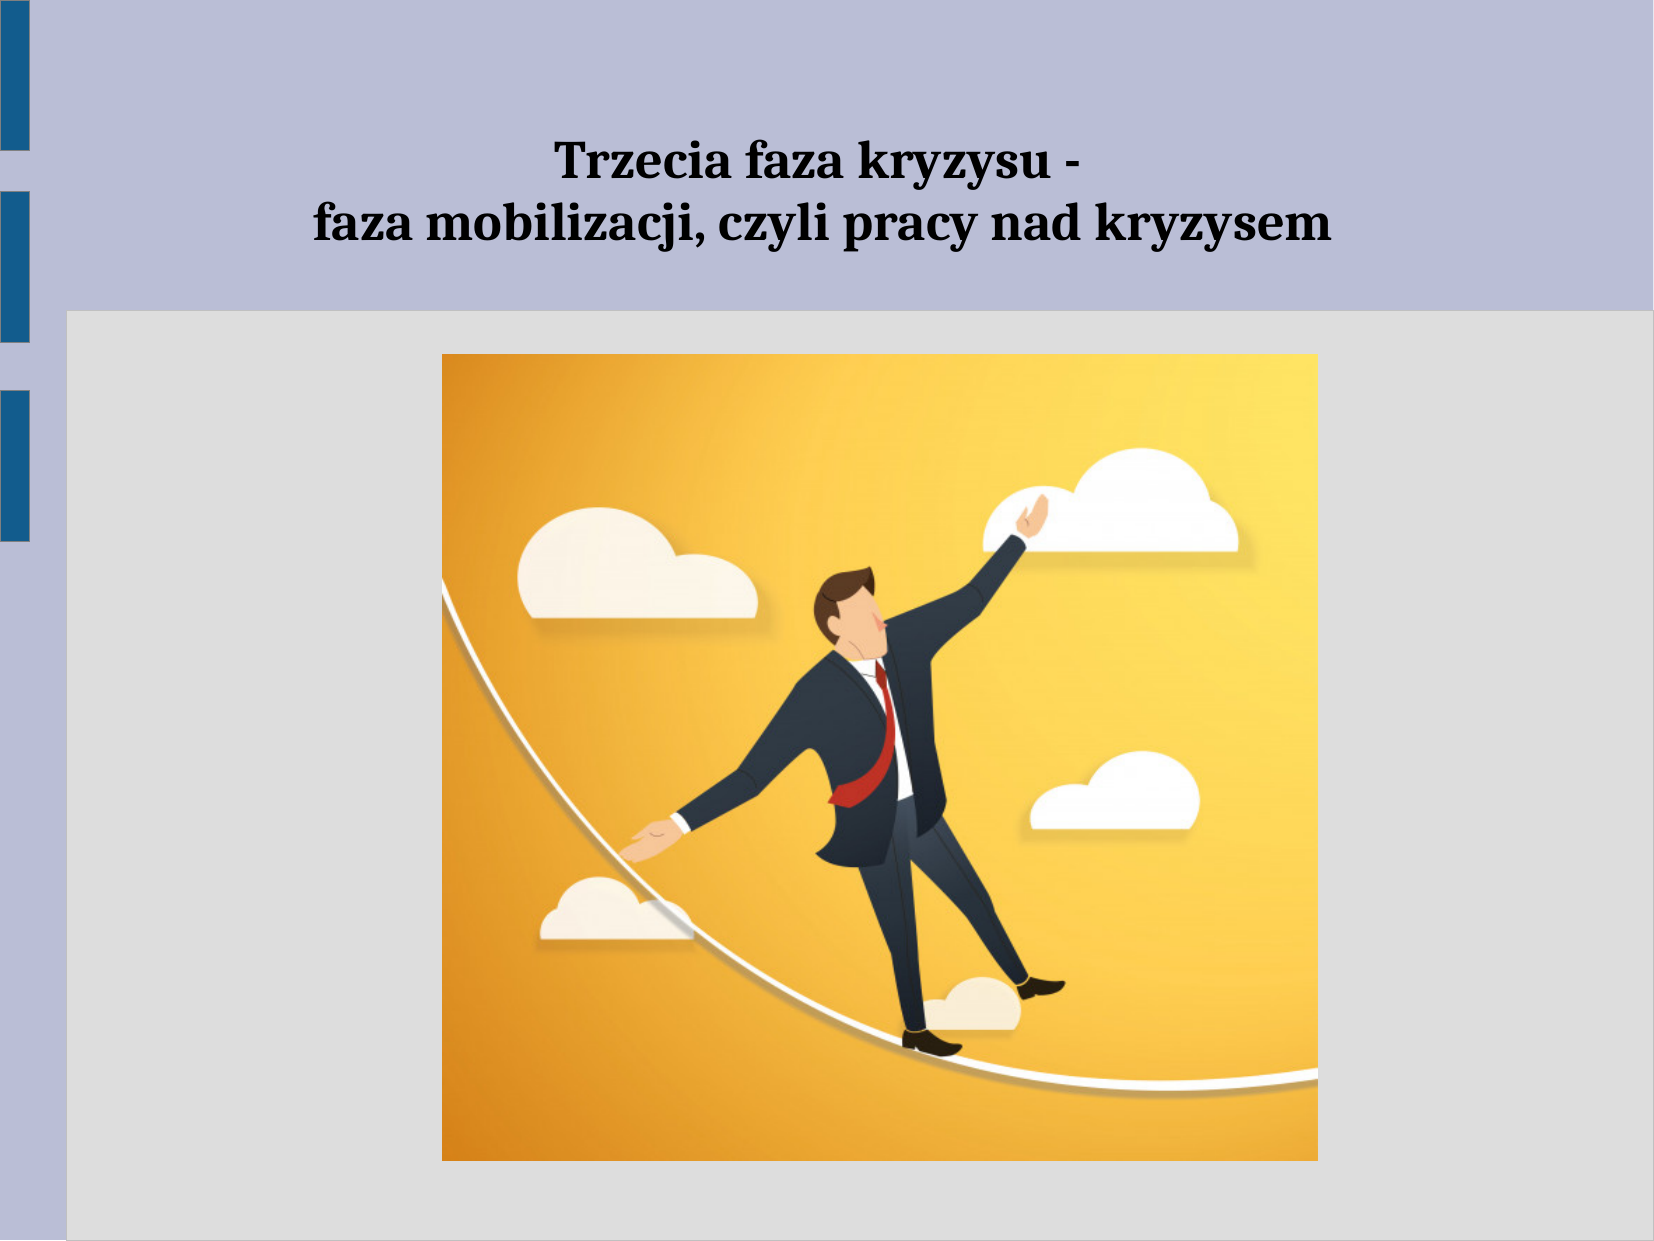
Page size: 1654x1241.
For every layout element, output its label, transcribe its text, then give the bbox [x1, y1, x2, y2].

title Trzecia faza kryzysu - faza mobilizacji, czyli pracy nad kryzysem [118, 88, 1531, 296]
picture [442, 354, 1318, 1162]
